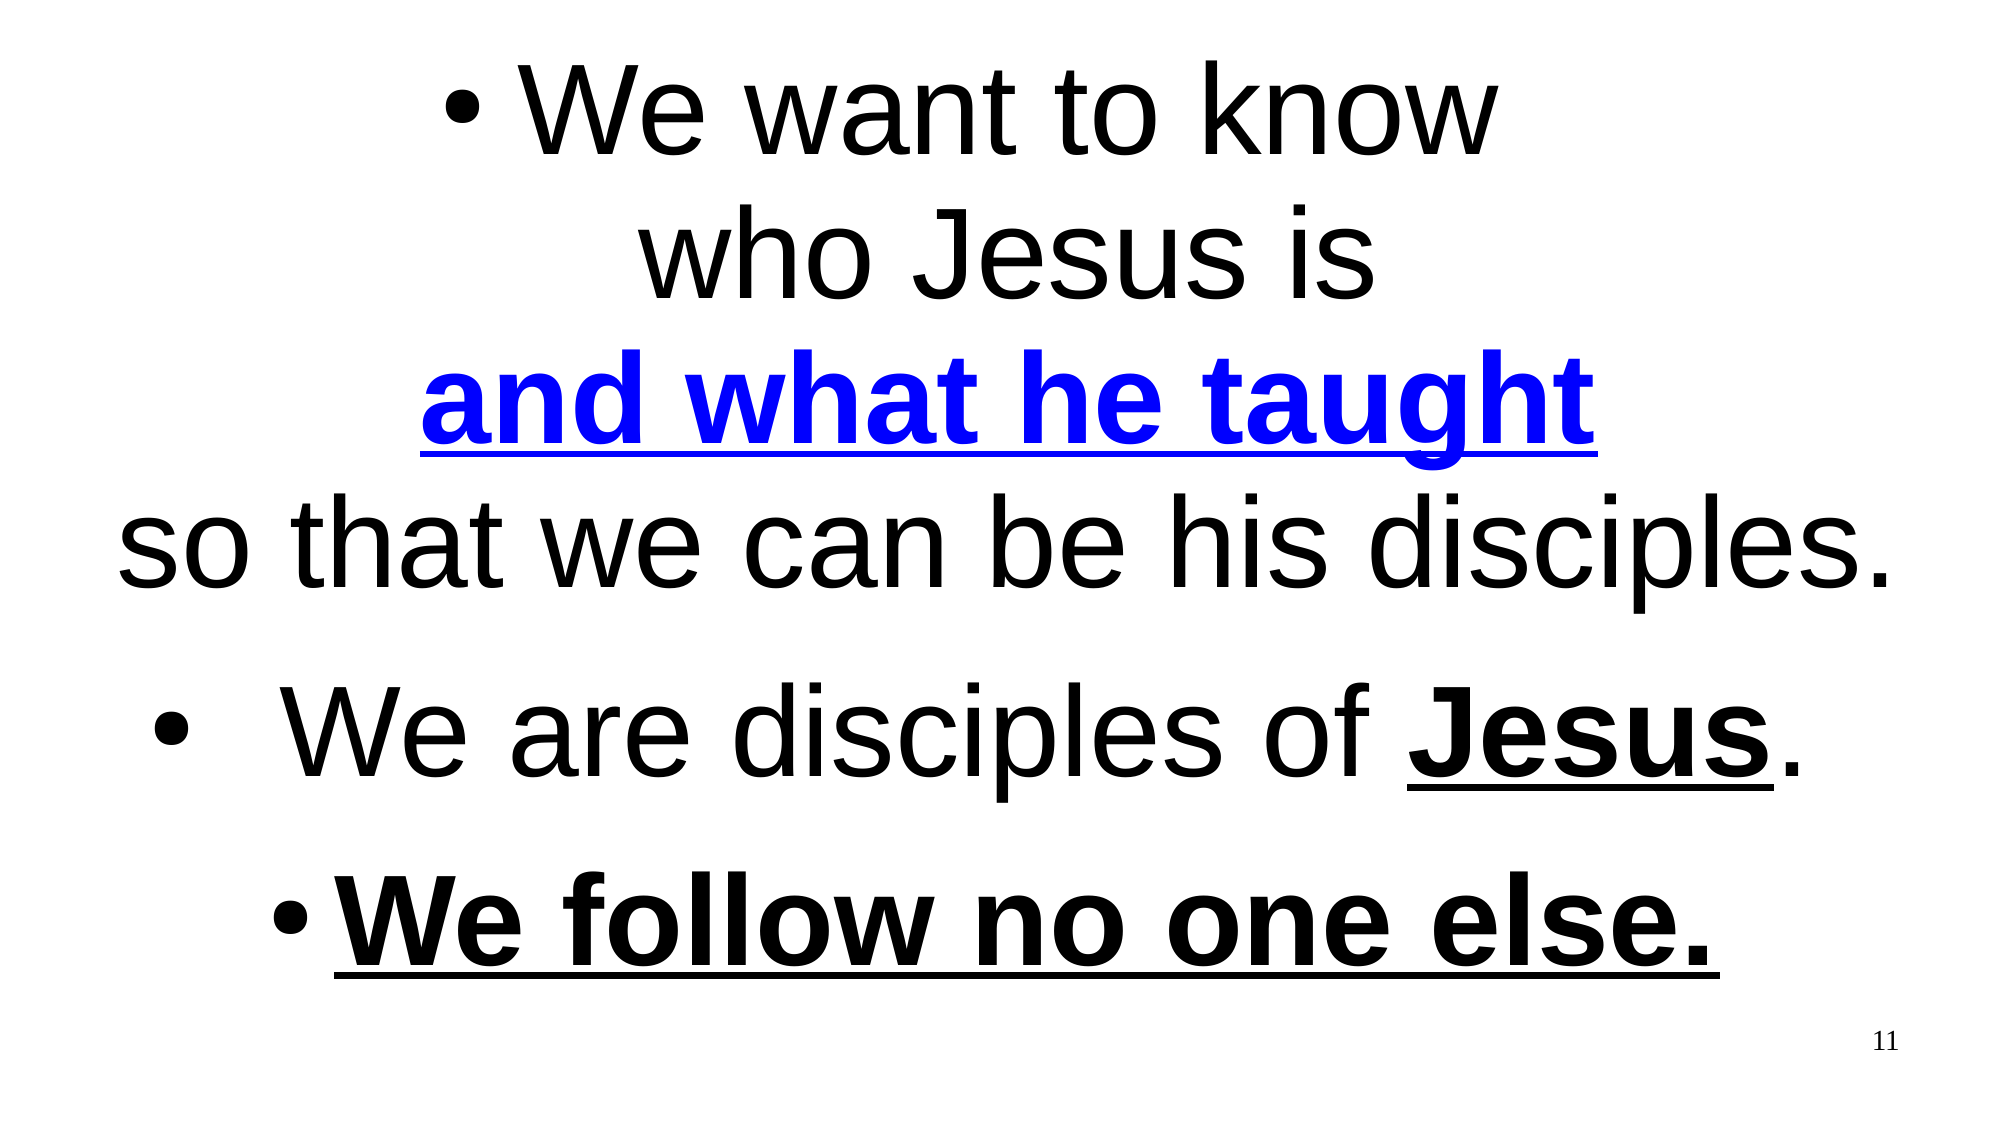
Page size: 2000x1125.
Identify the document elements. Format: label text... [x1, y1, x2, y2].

list We want to know who Jesus is and what he taught so that we can be his disciples. We are disciples of Jesus. We follow no one else. [37, 37, 1951, 1088]
